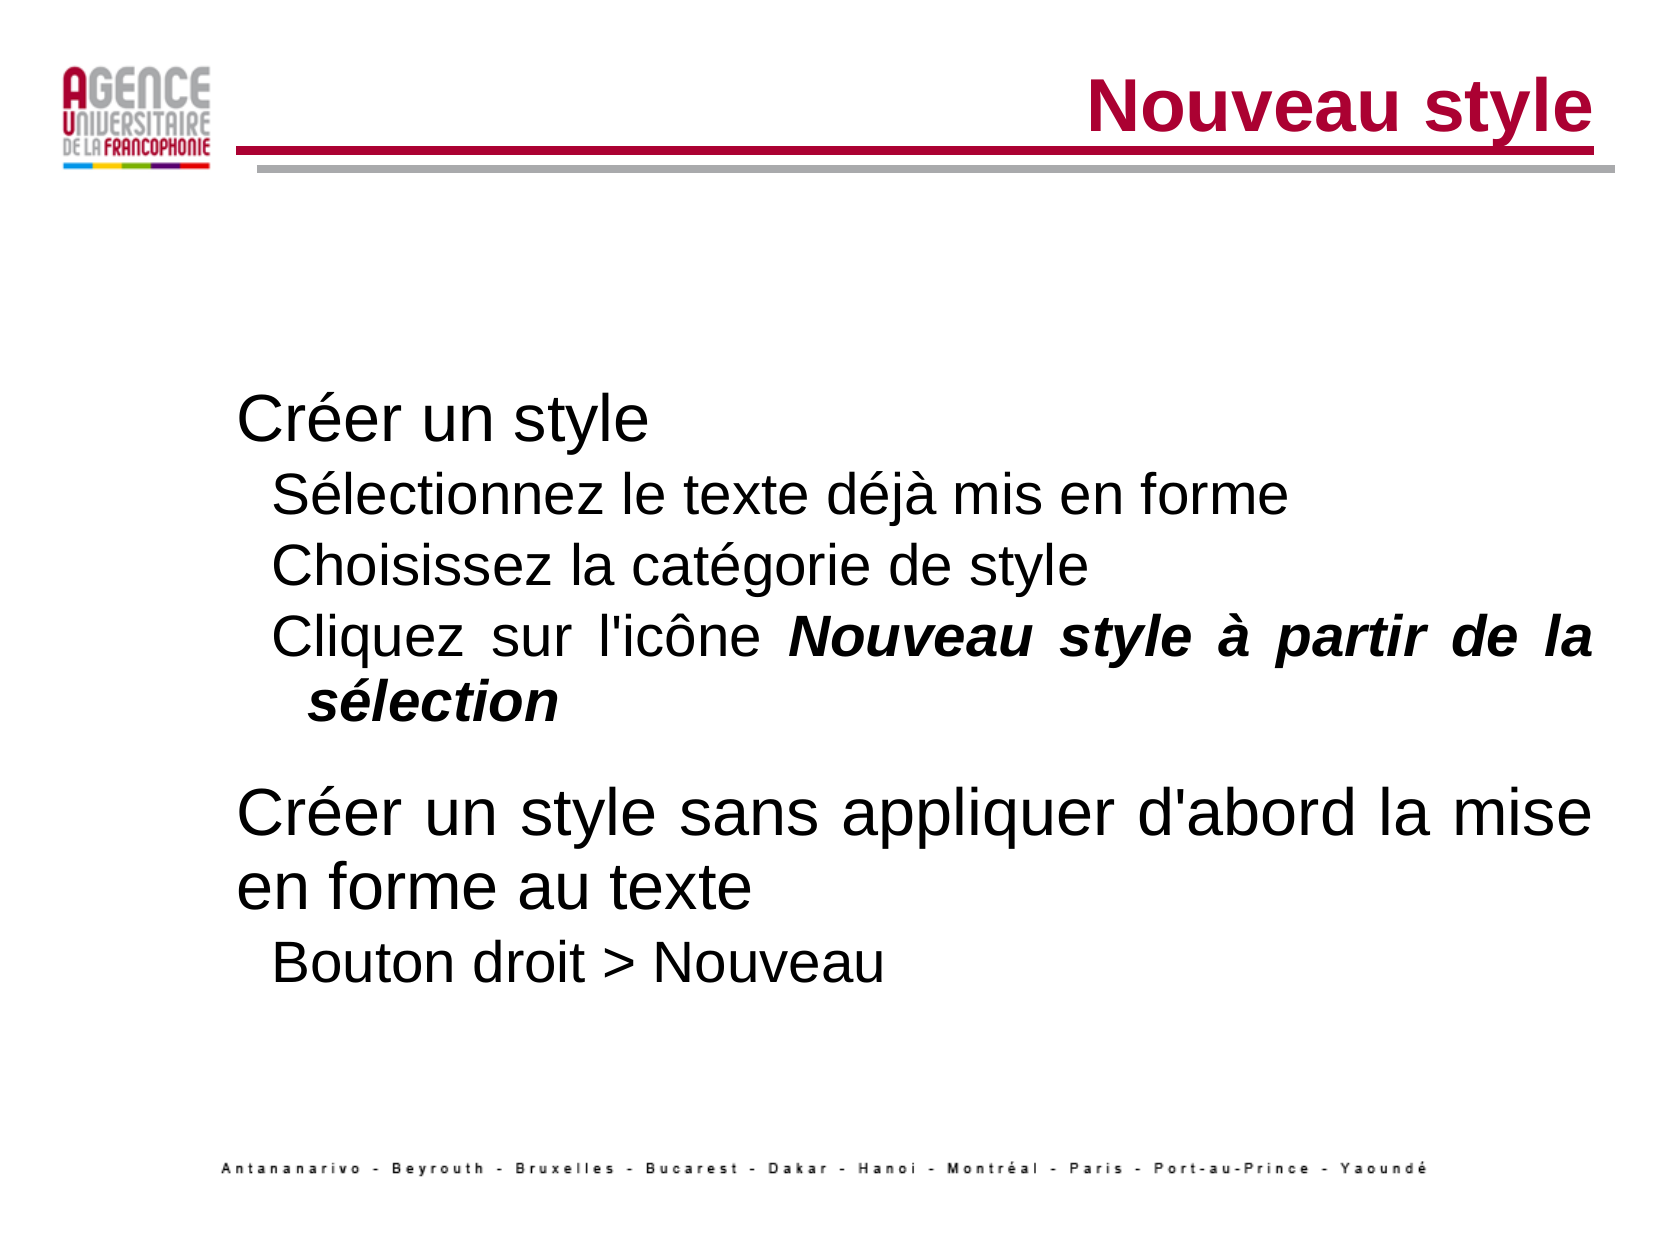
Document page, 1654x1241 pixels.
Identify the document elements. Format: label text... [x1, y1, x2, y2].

picture [29, 29, 1625, 1241]
title Nouveau style [236, 63, 1595, 148]
list Créer un style Sélectionnez le texte déjà mis en forme Choisissez la catégorie de style Cliquez sur l'icône Nouveau style à partir de la sélection Créer un style sans appliquer d'abord la mise en forme au texte Bouton droit > Nouveau [236, 241, 1595, 1135]
